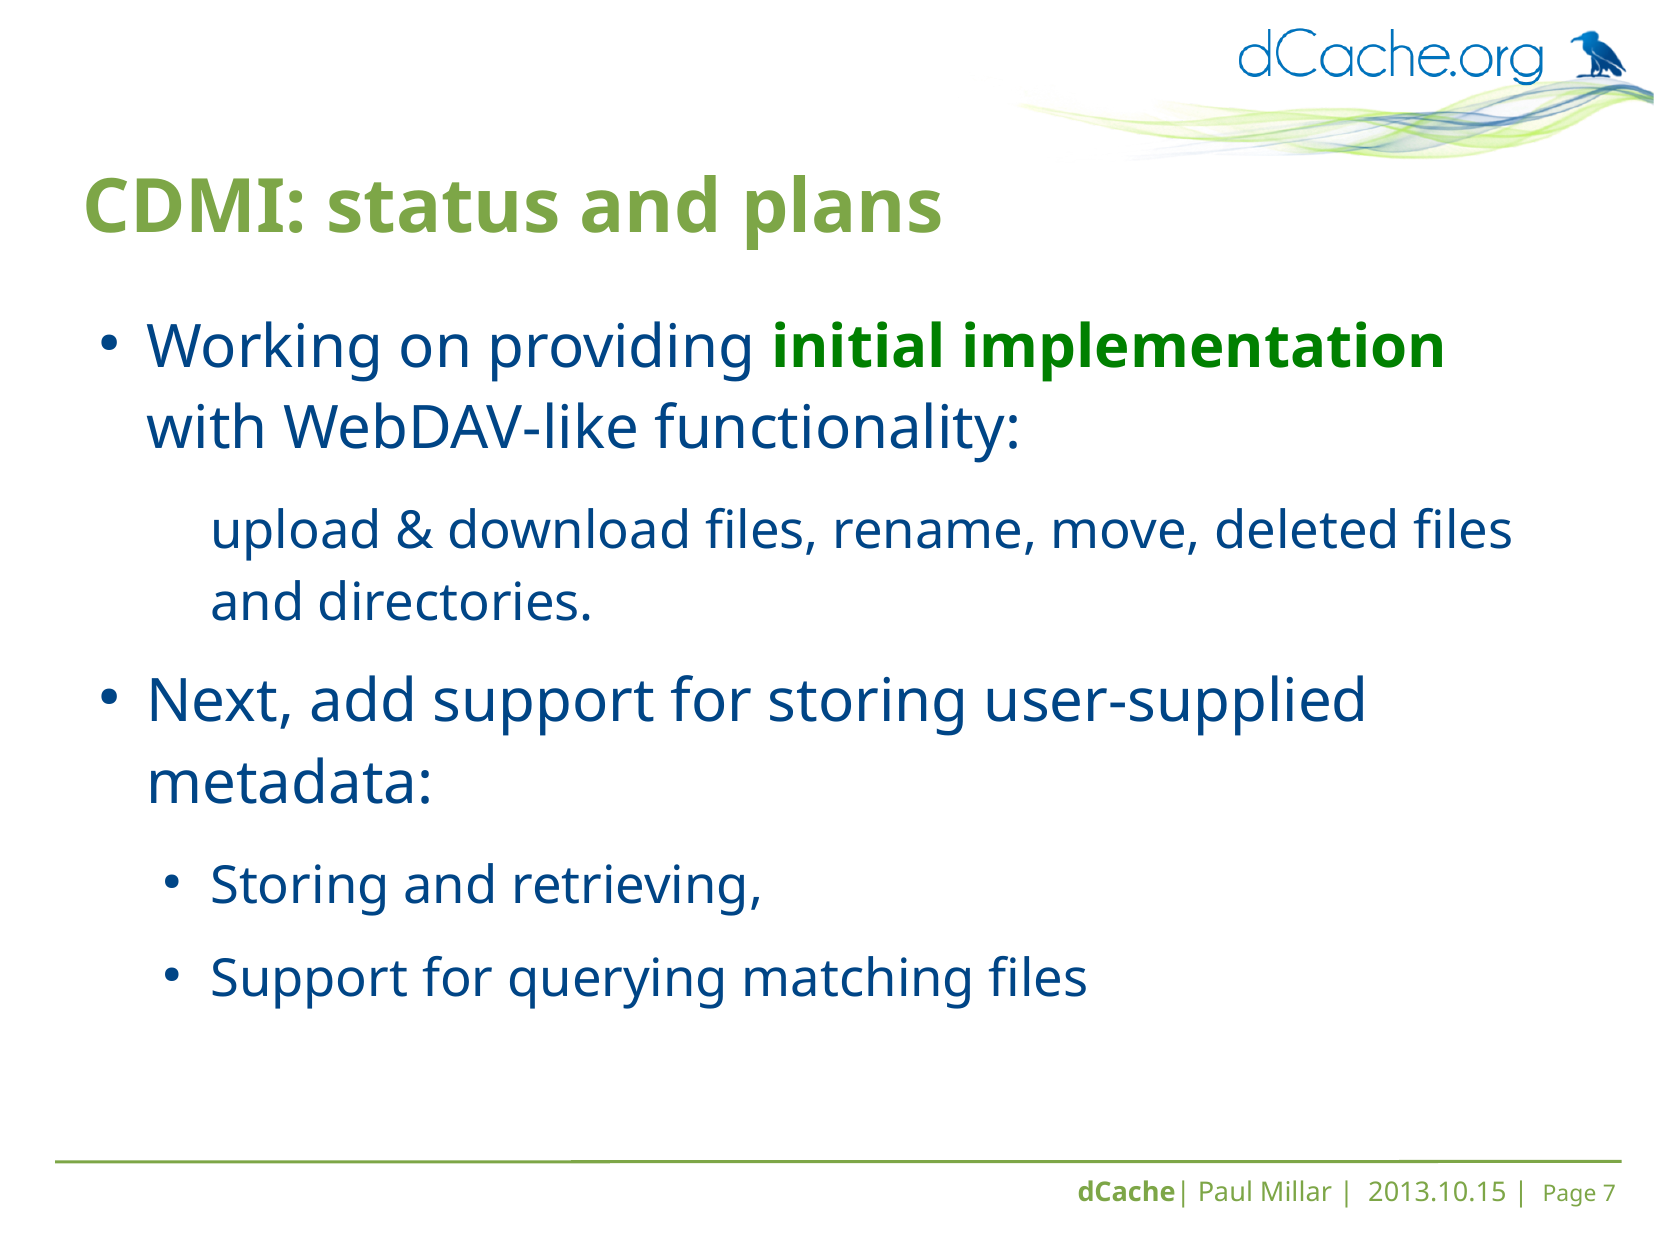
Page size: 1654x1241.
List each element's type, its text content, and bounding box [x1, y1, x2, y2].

title CDMI: status and plans [82, 156, 1605, 251]
picture [956, 16, 1654, 169]
list Working on providing initial implementation with WebDAV-like functionality: upload & download files, rename, move, deleted files and directories. Next, add support for storing user-supplied metadata: Storing and retrieving, Support for querying matching files [82, 302, 1571, 1023]
